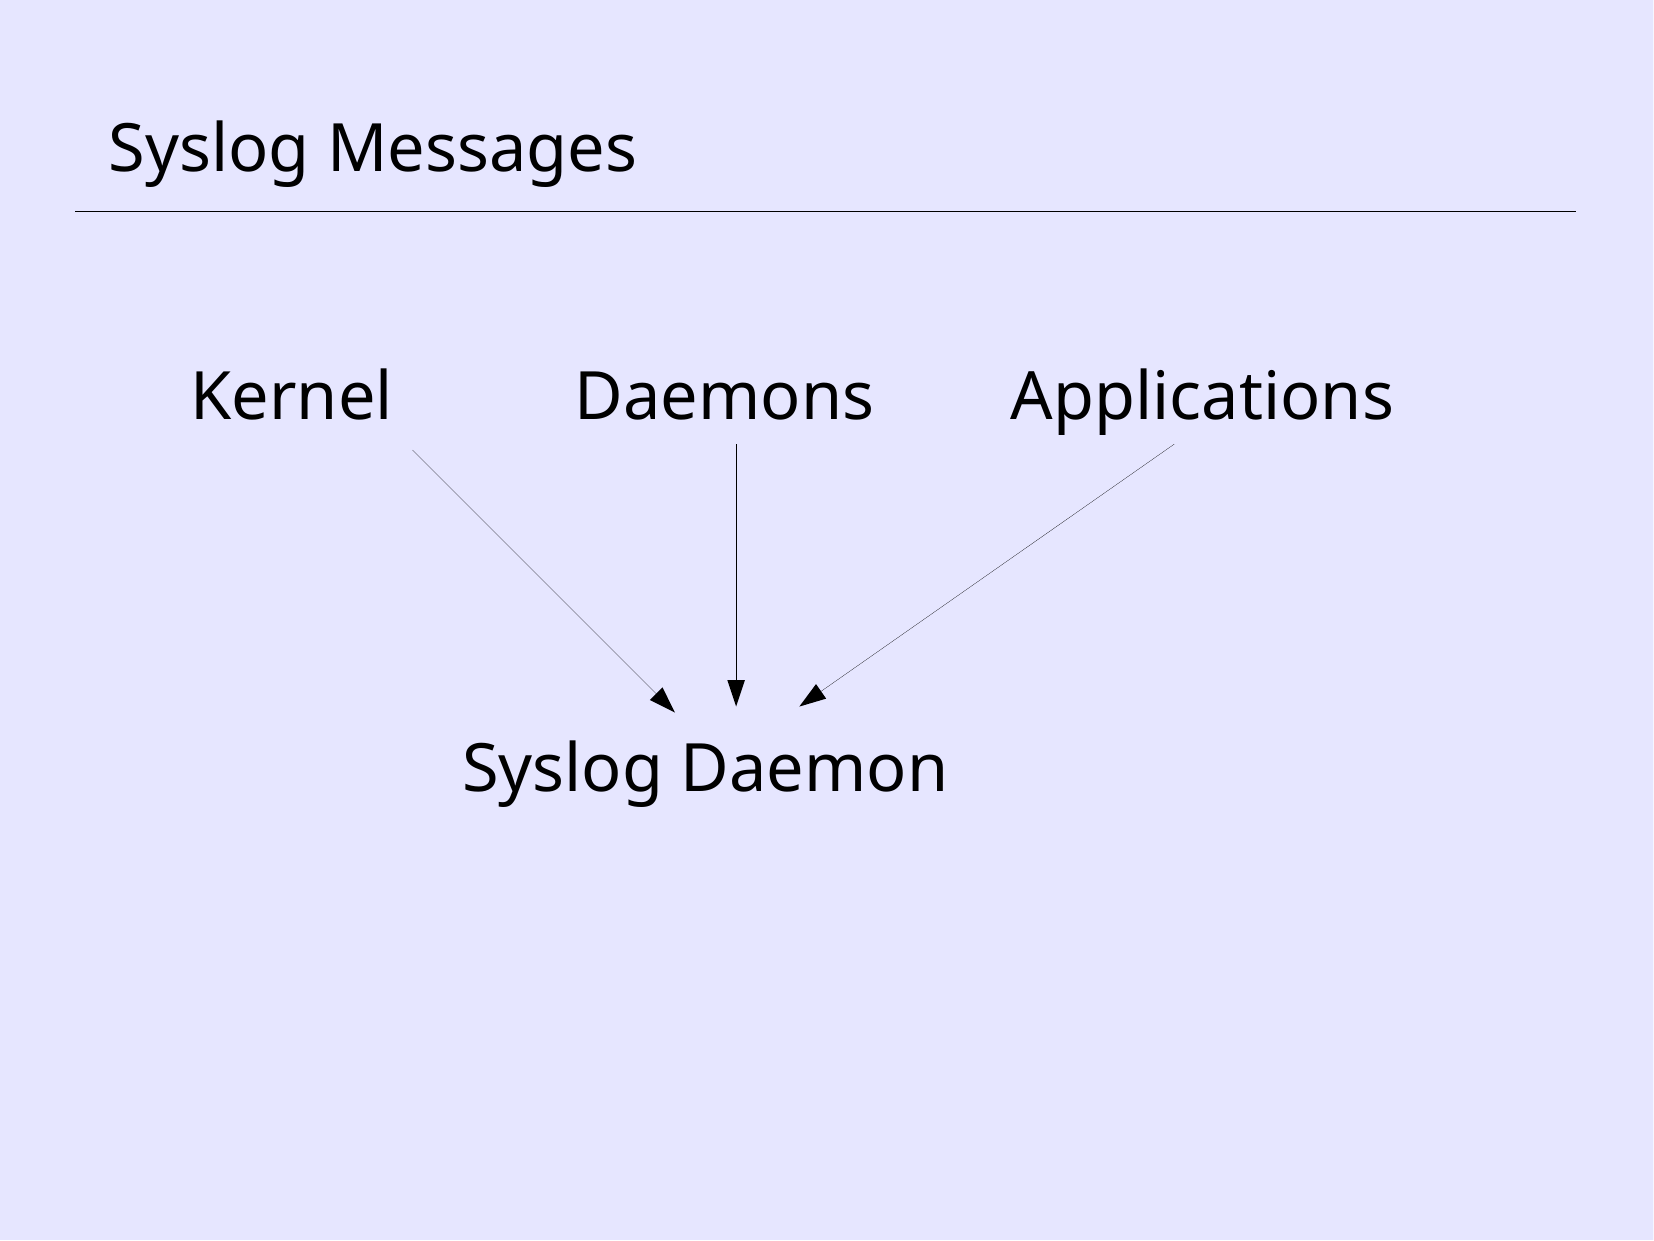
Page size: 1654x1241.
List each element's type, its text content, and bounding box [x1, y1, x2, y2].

text_box Applications [996, 340, 1482, 451]
text_box Syslog Daemon [447, 713, 1038, 823]
text_box Kernel [175, 340, 447, 451]
text_box Syslog Messages [94, 93, 595, 186]
text_box Daemons [559, 340, 927, 451]
